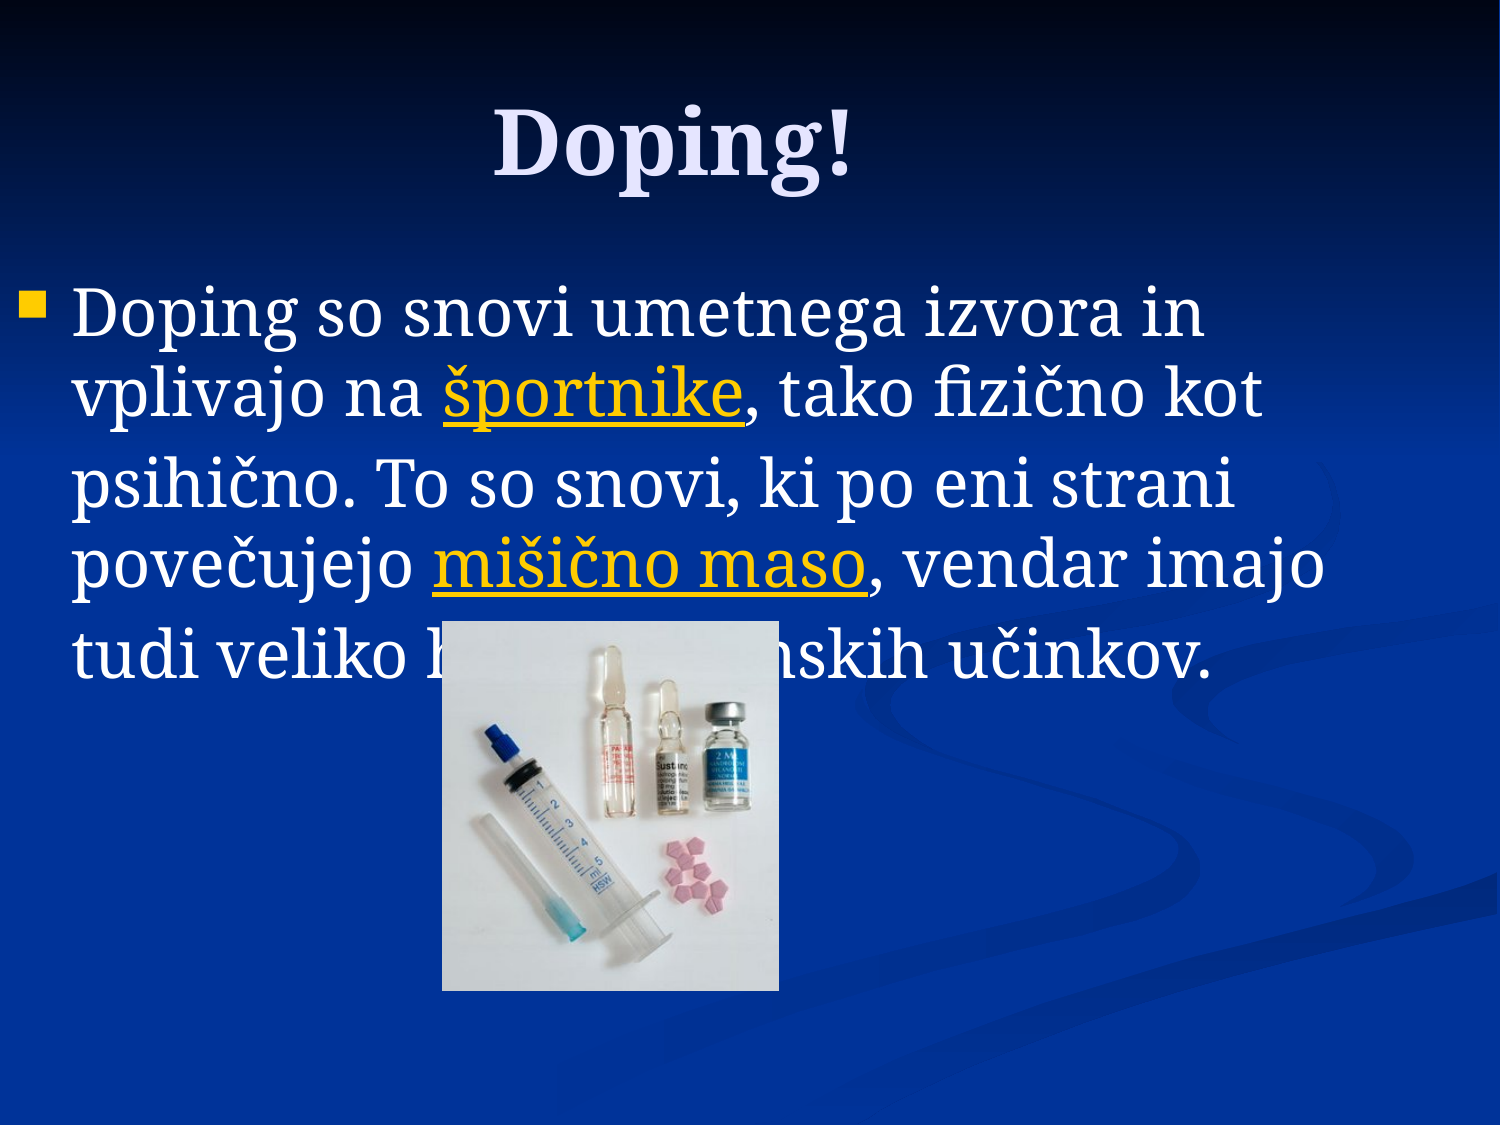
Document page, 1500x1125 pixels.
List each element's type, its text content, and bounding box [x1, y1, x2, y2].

picture [442, 621, 779, 991]
list Doping so snovi umetnega izvora in vplivajo na športnike, tako fizično kot psihično. To so snovi, ki po eni strani povečujejo mišično maso, vendar imajo tudi veliko hudih stranskih učinkov. [0, 262, 1350, 1005]
title Doping! [0, 45, 1350, 233]
